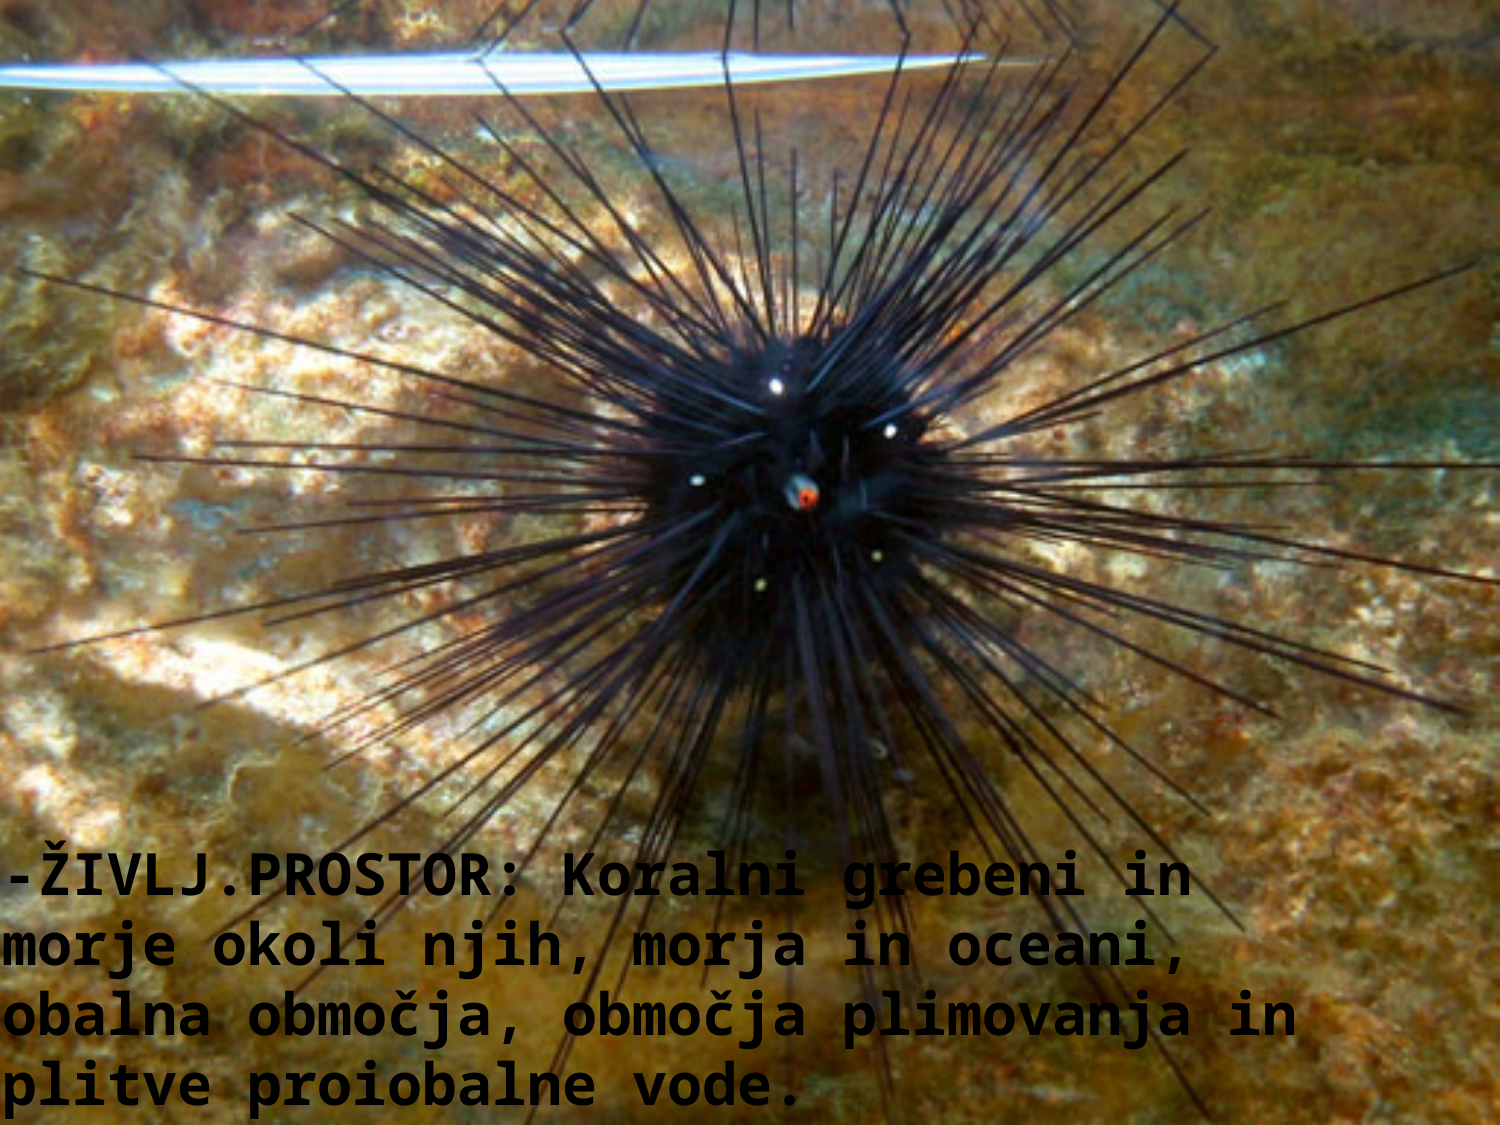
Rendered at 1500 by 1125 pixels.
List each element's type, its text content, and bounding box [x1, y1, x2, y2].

picture [0, 0, 1500, 1125]
text_box -ŽIVLJ.PROSTOR: Koralni grebeni in morje okoli njih, morja in oceani, obalna območja, območja plimovanja in plitve proiobalne vode. [0, 829, 1325, 1125]
